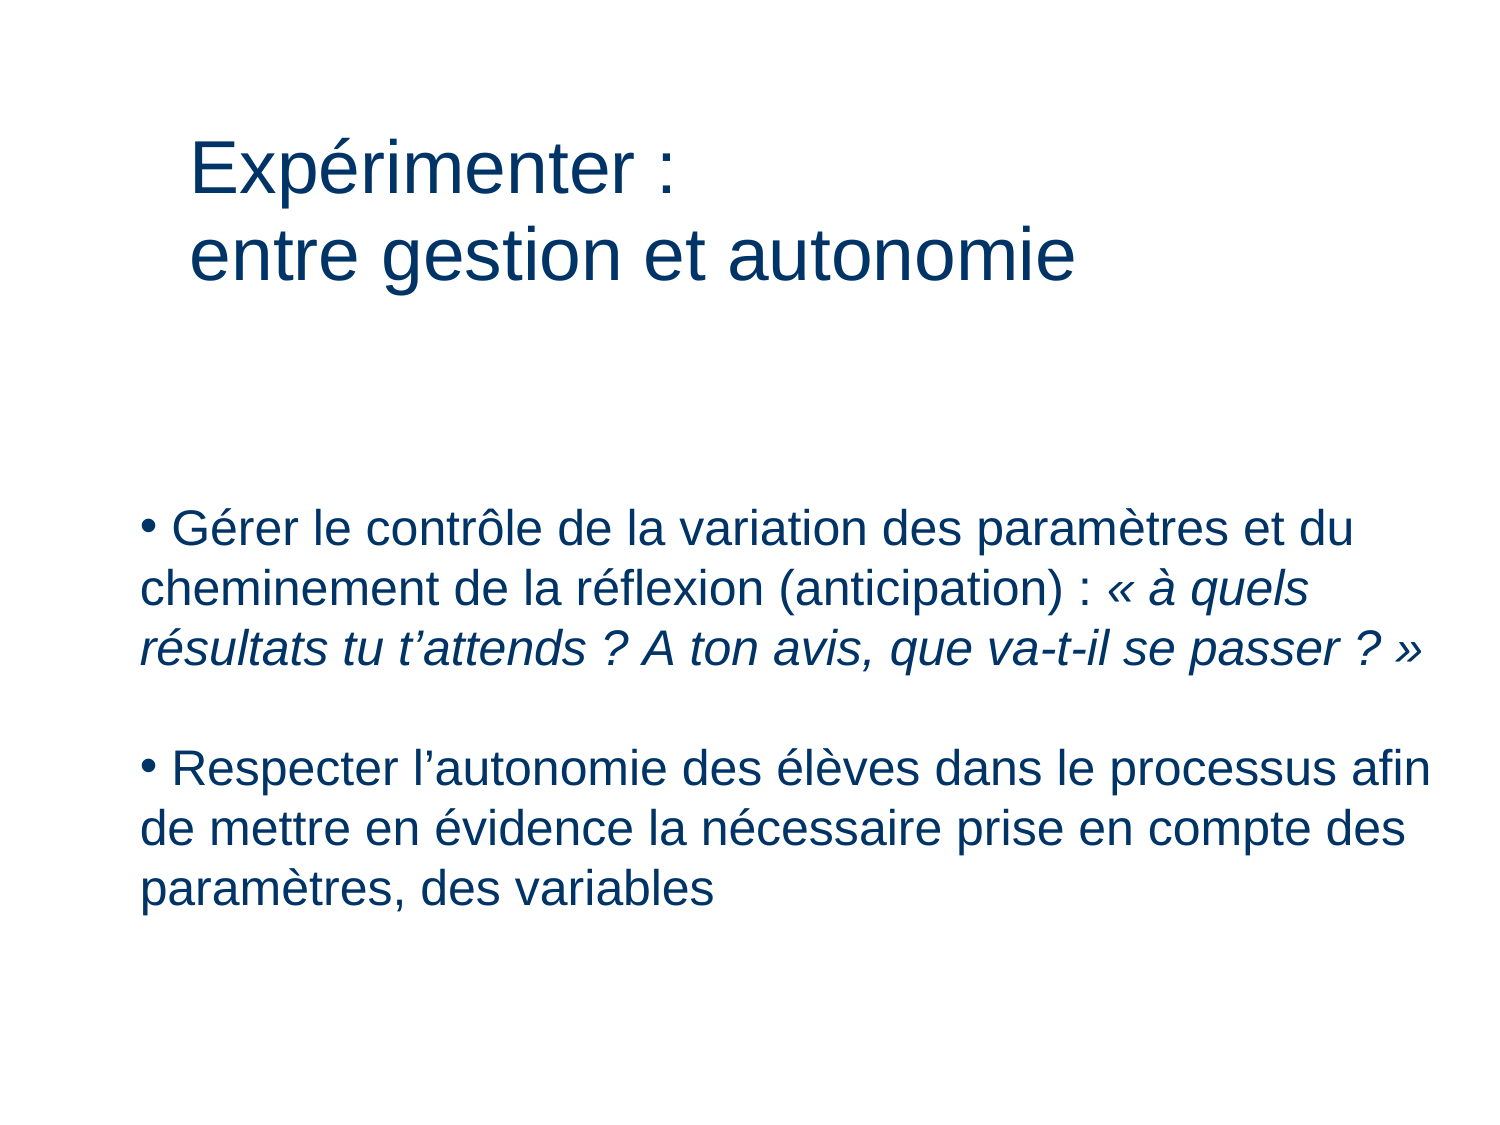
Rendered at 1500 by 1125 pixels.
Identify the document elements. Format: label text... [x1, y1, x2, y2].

text_box Gérer le contrôle de la variation des paramètres et du cheminement de la réflexion (anticipation) : « à quels résultats tu t’attends ? A ton avis, que va-t-il se passer ? » Respecter l’autonomie des élèves dans le processus afin de mettre en évidence la nécessaire prise en compte des paramètres, des variables [125, 487, 1463, 983]
text_box Expérimenter : entre gestion et autonomie [174, 149, 1251, 298]
